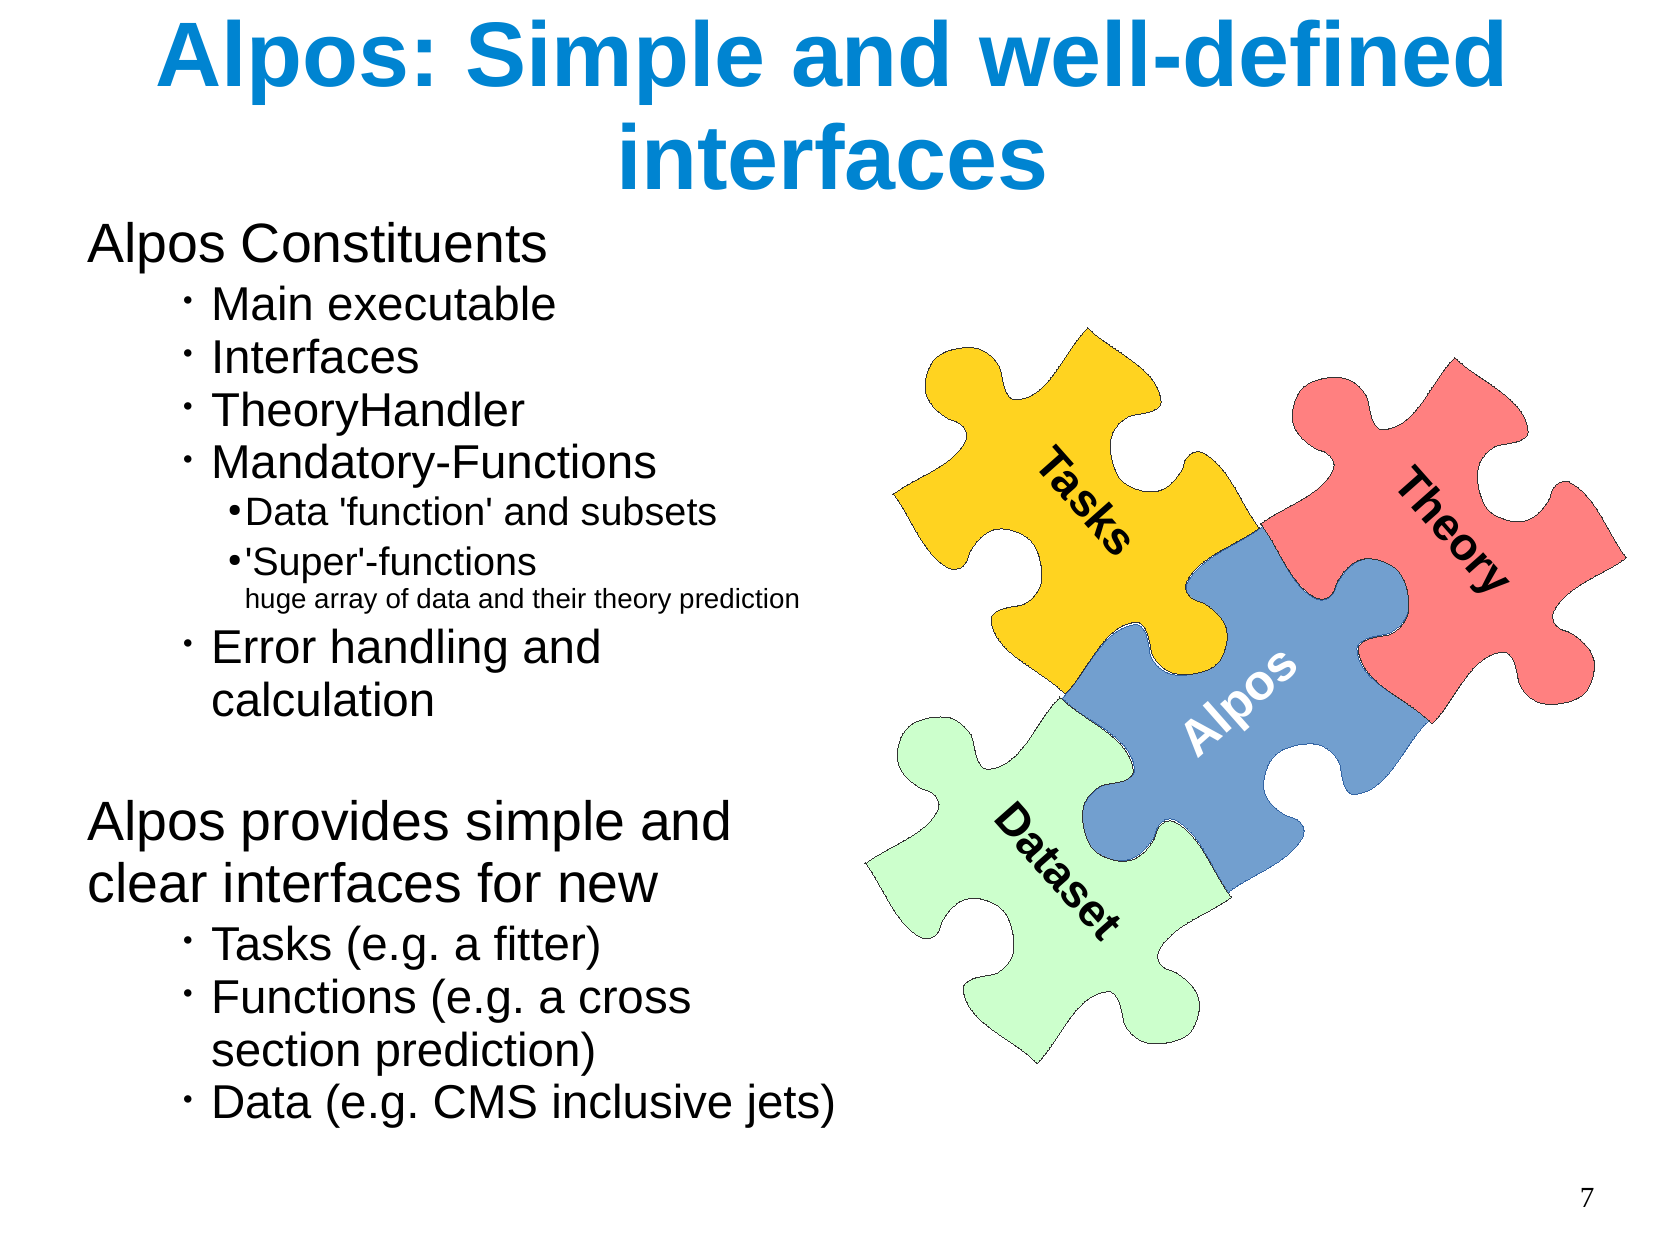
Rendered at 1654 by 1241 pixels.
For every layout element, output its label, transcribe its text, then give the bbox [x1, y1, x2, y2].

text_box Dataset [864, 696, 1232, 1064]
list Alpos Constituents Main executable Interfaces TheoryHandler Mandatory-Functions Data 'function' and subsets 'Super'-functions huge array of data and their theory prediction Error handling and calculation Alpos provides simple and clear interfaces for new Tasks (e.g. a fitter) Functions (e.g. a cross section prediction) Data (e.g. CMS inclusive jets) [70, 212, 839, 1158]
text_box Theory [1260, 357, 1627, 724]
title Alpos: Simple and well-defined interfaces [70, 3, 1595, 210]
text_box Alpos [1062, 526, 1429, 893]
text_box Tasks [892, 327, 1260, 694]
